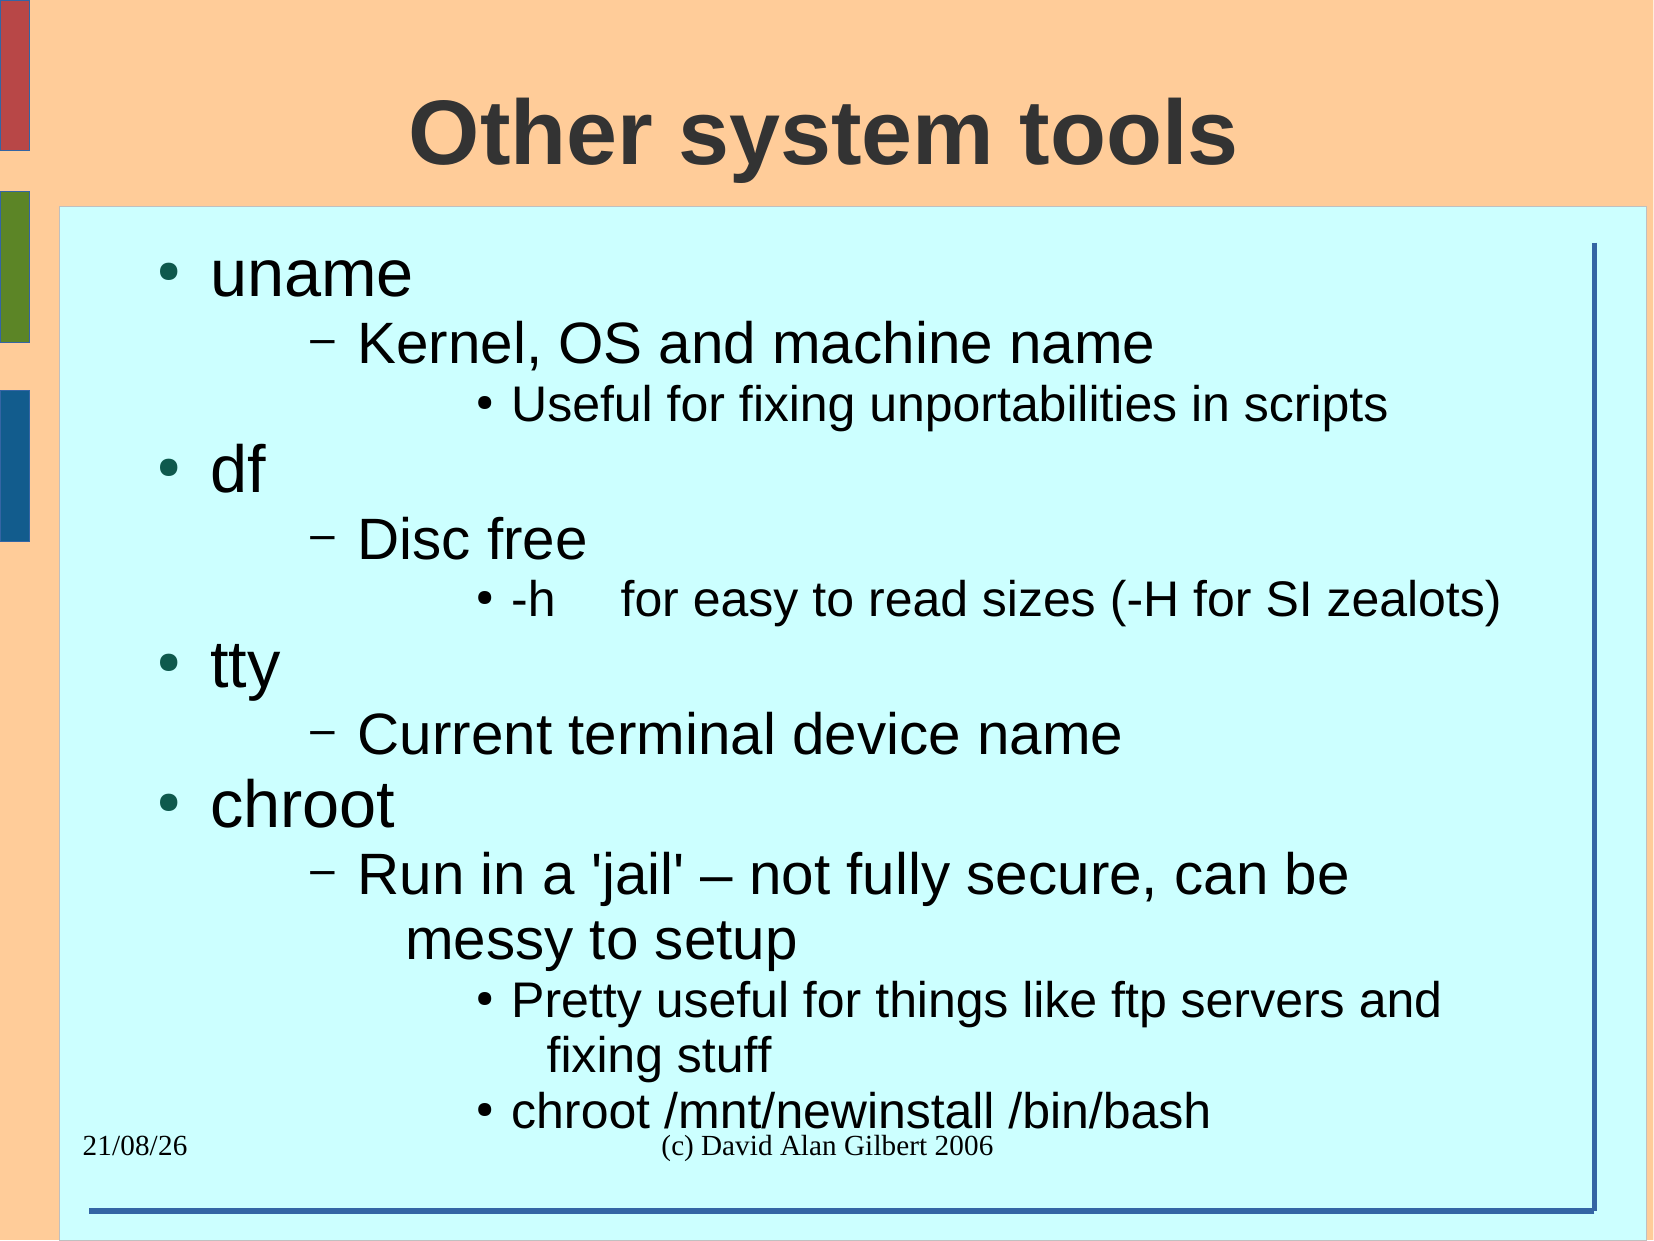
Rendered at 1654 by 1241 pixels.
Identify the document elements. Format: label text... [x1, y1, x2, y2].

list uname Kernel, OS and machine name Useful for fixing unportabilities in scripts df Disc free -h for easy to read sizes (-H for SI zealots) tty Current terminal device name chroot Run in a 'jail' – not fully secure, can be messy to setup Pretty useful for things like ftp servers and fixing stuff chroot /mnt/newinstall /bin/bash [121, 236, 1534, 1127]
title Other system tools [118, 29, 1531, 237]
